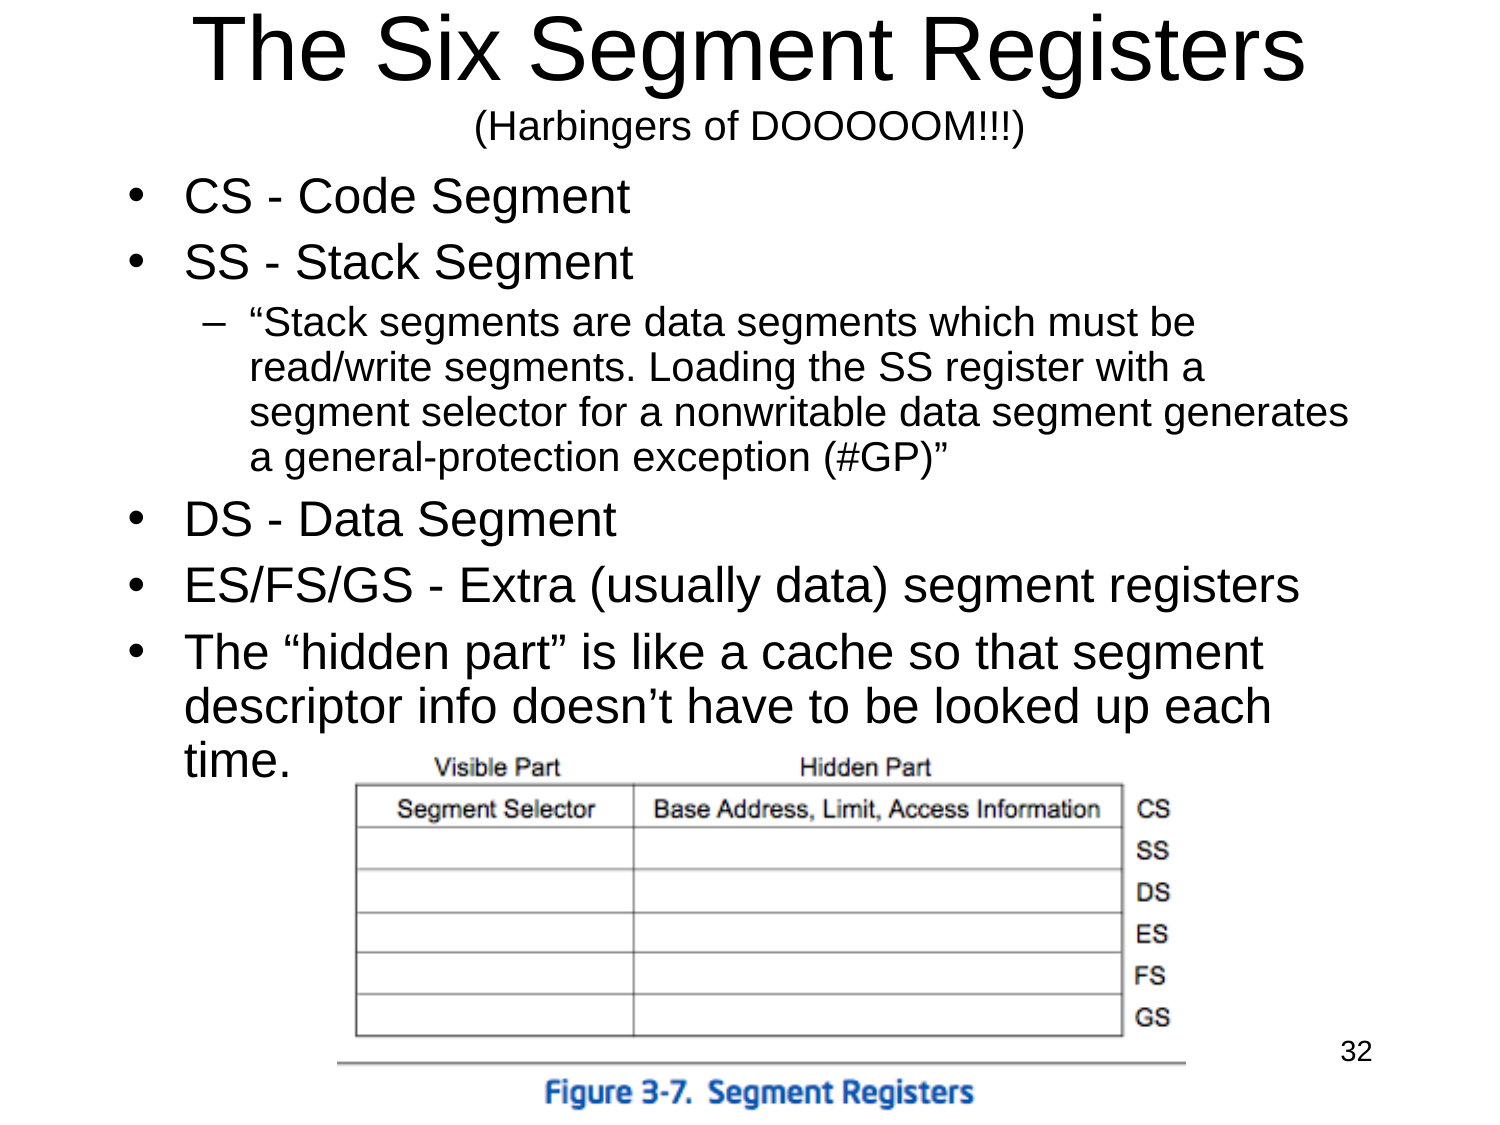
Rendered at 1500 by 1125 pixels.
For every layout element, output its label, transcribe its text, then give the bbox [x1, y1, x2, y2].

list CS - Code Segment SS - Stack Segment “Stack segments are data segments which must be read/write segments. Loading the SS register with a segment selector for a nonwritable data segment generates a general-protection exception (#GP)” DS - Data Segment ES/FS/GS - Extra (usually data) segment registers The “hidden part” is like a cache so that segment descriptor info doesn’t have to be looked up each time. [112, 162, 1388, 838]
text_box <number> [1186, 1025, 1388, 1101]
title The Six Segment Registers (Harbingers of DOOOOOM!!!) [112, 0, 1388, 162]
picture [337, 737, 1186, 1125]
